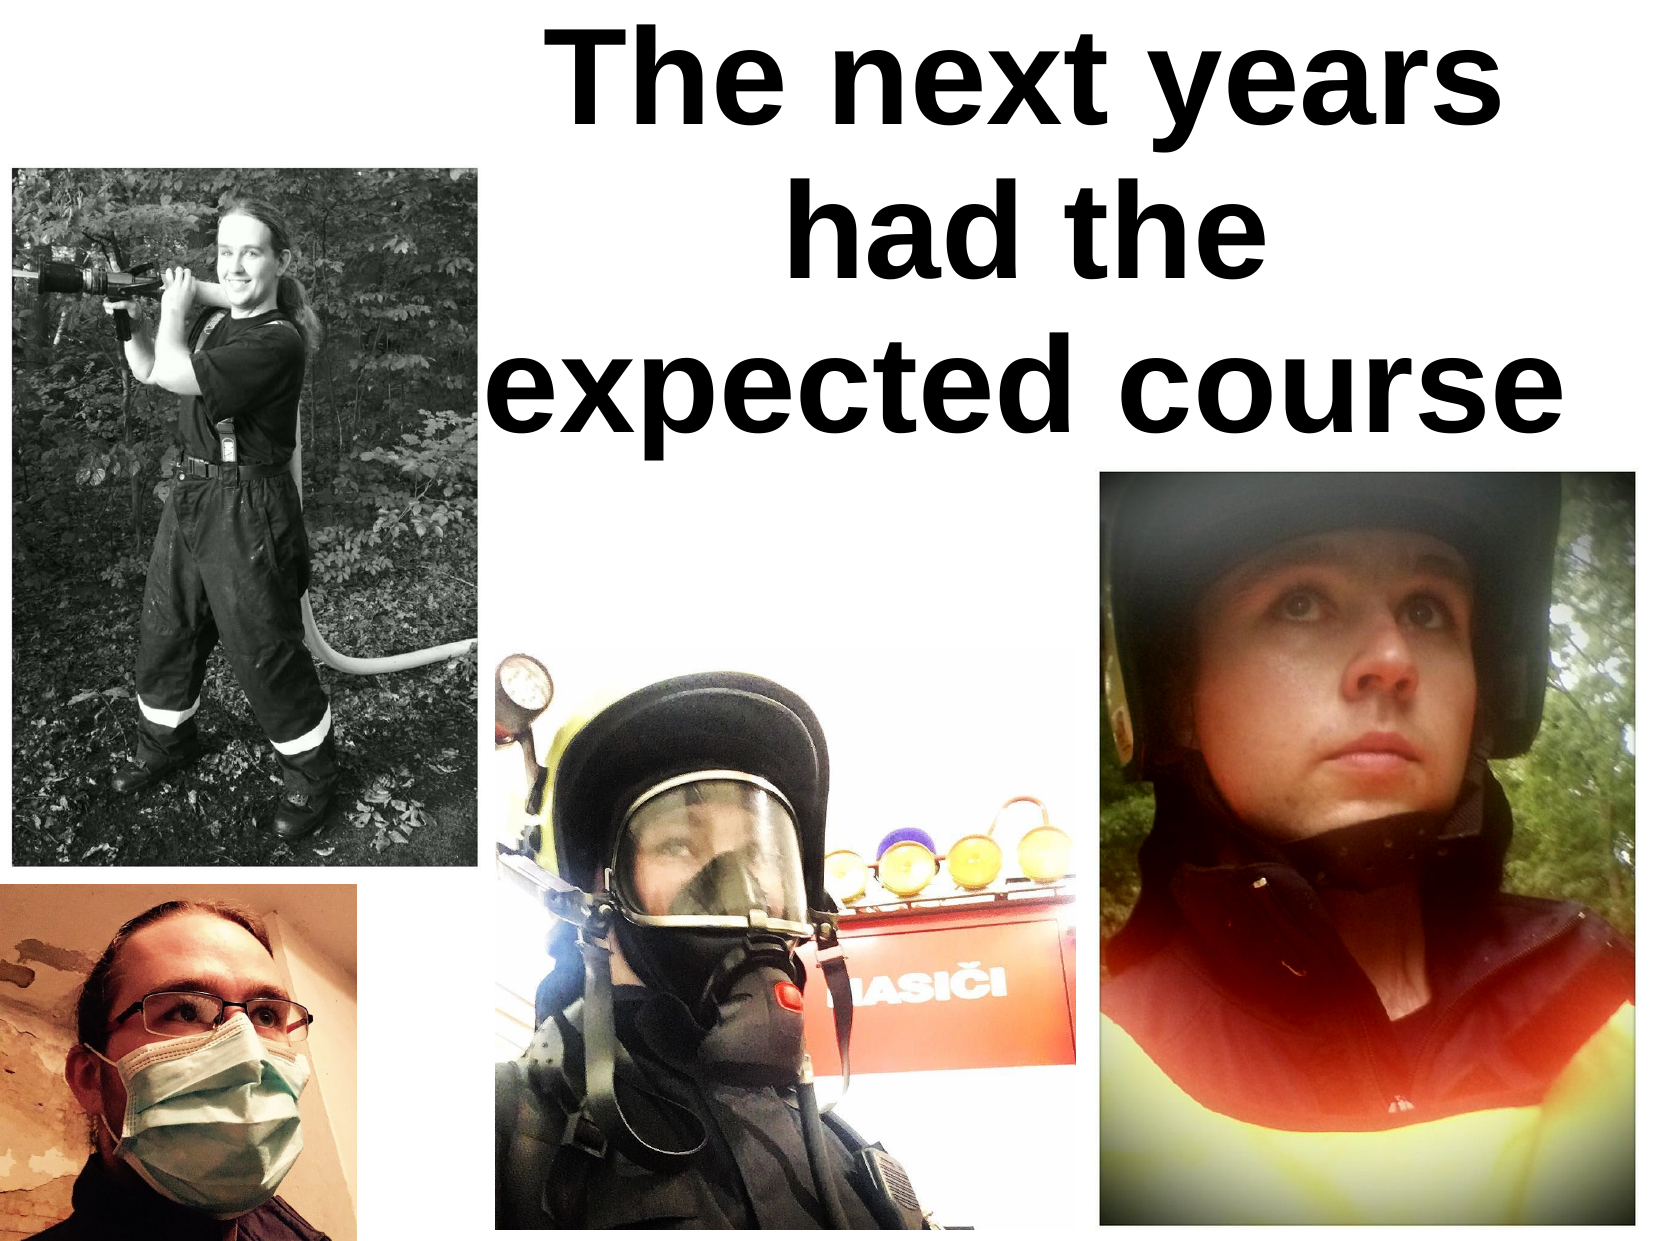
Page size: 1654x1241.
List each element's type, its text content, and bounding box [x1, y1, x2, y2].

picture [0, 884, 357, 1241]
title The next years had the expected course [480, 0, 1571, 539]
picture [8, 164, 481, 871]
picture [1095, 467, 1639, 1230]
picture [495, 649, 1076, 1231]
